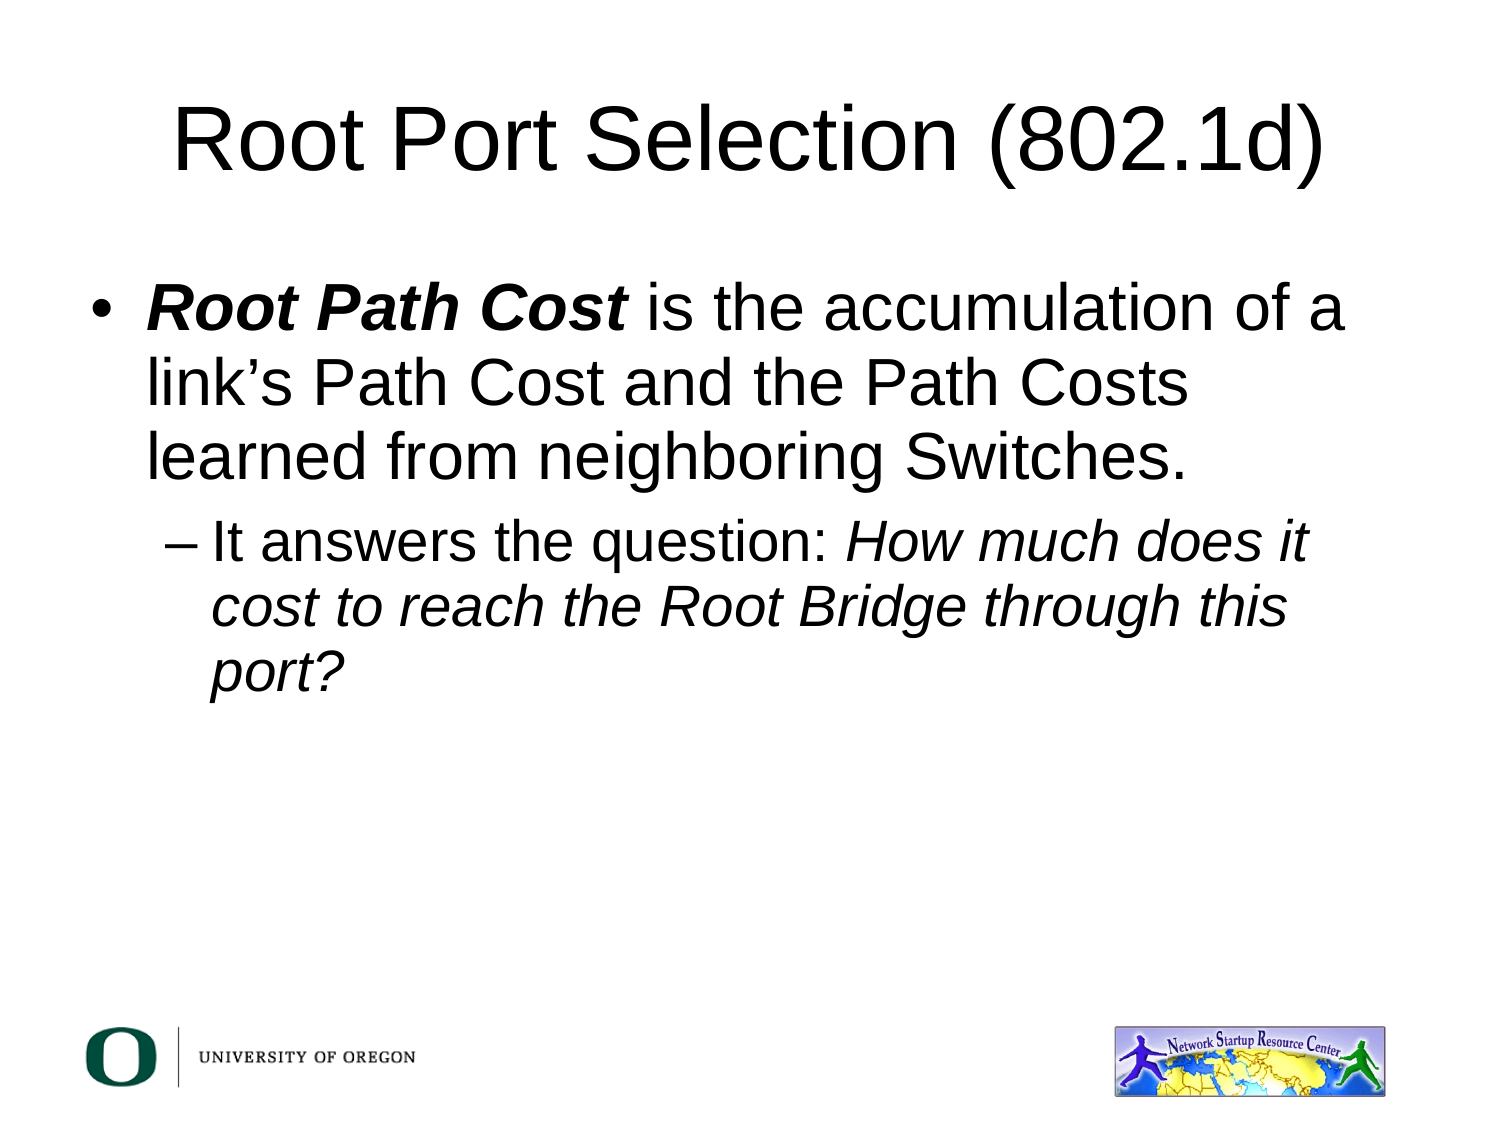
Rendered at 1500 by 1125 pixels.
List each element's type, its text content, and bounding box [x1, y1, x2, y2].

picture [1112, 1024, 1388, 1099]
list Root Path Cost is the accumulation of a link’s Path Cost and the Path Costs learned from neighboring Switches. It answers the question: How much does it cost to reach the Root Bridge through this port? [75, 262, 1426, 1005]
picture [75, 1024, 426, 1090]
title Root Port Selection (802.1d) [75, 45, 1426, 233]
